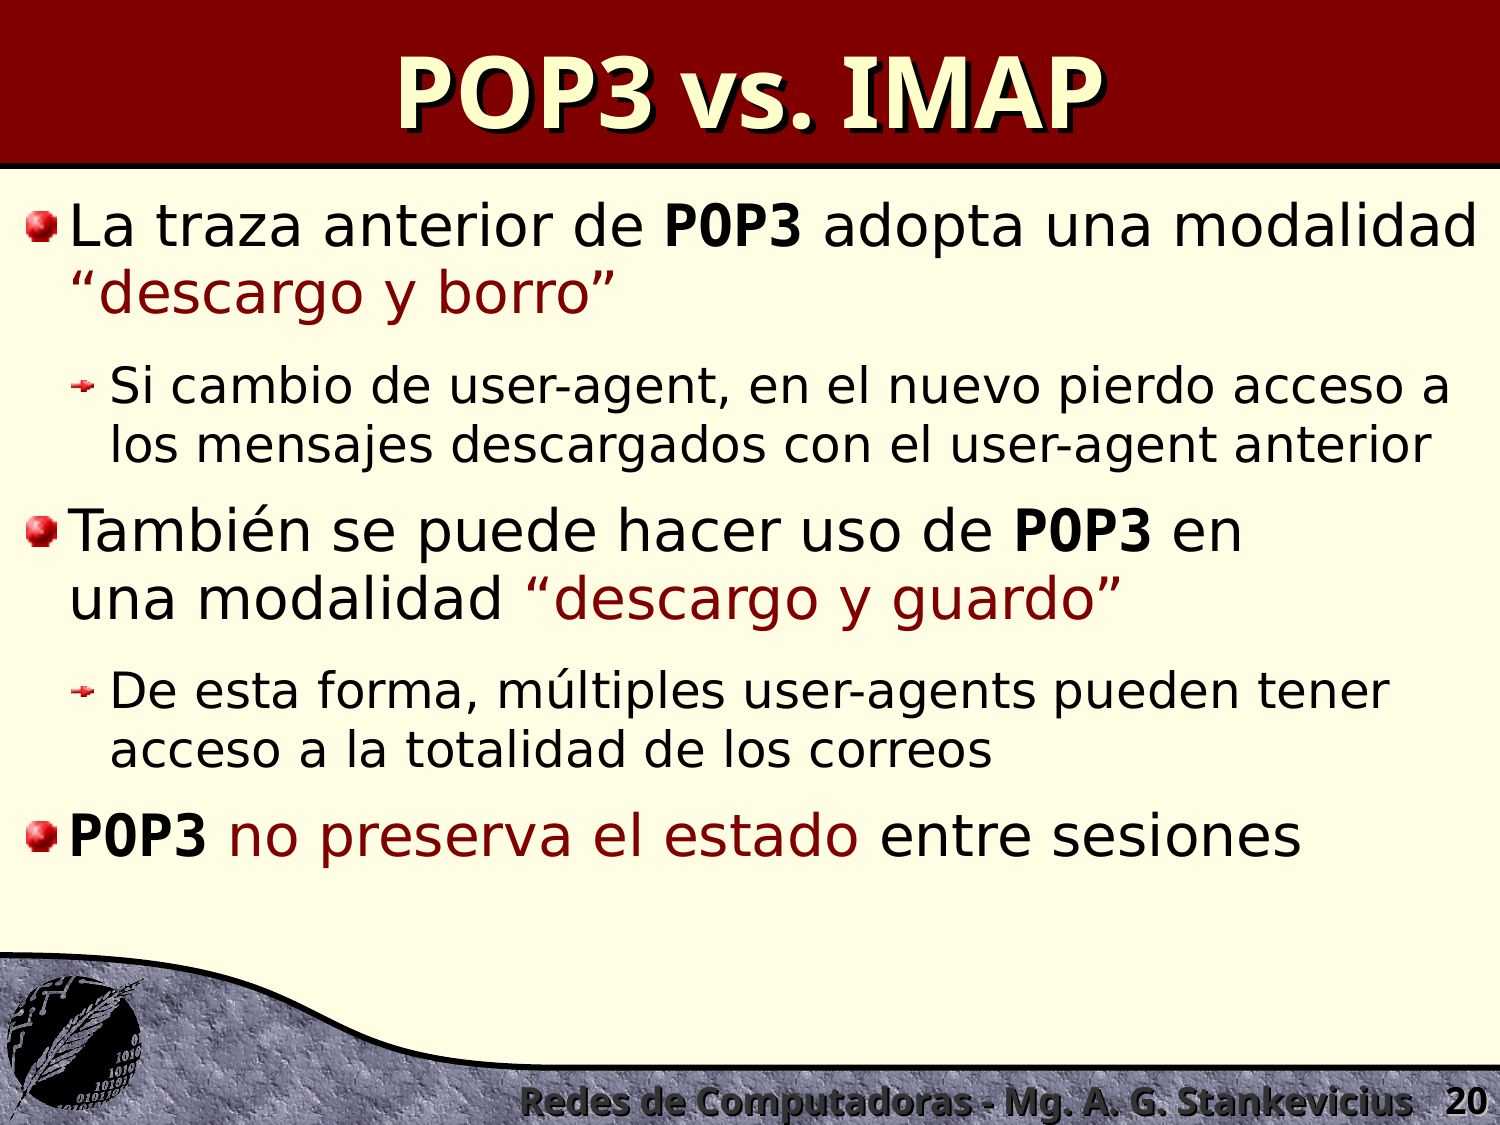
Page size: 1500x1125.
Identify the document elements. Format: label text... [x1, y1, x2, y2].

list La traza anterior de POP3 adopta una modalidad “descargo y borro” Si cambio de user-agent, en el nuevo pierdo acceso a los mensajes descargados con el user-agent anterior También se puede hacer uso de POP3 en una modalidad “descargo y guardo” De esta forma, múltiples user-agents pueden tener acceso a la totalidad de los correos POP3 no preserva el estado entre sesiones [11, 192, 1486, 921]
picture [790, 1100, 795, 1110]
picture [1047, 1100, 1054, 1110]
title POP3 vs. IMAP [15, 5, 1485, 160]
picture [0, 959, 1500, 1125]
